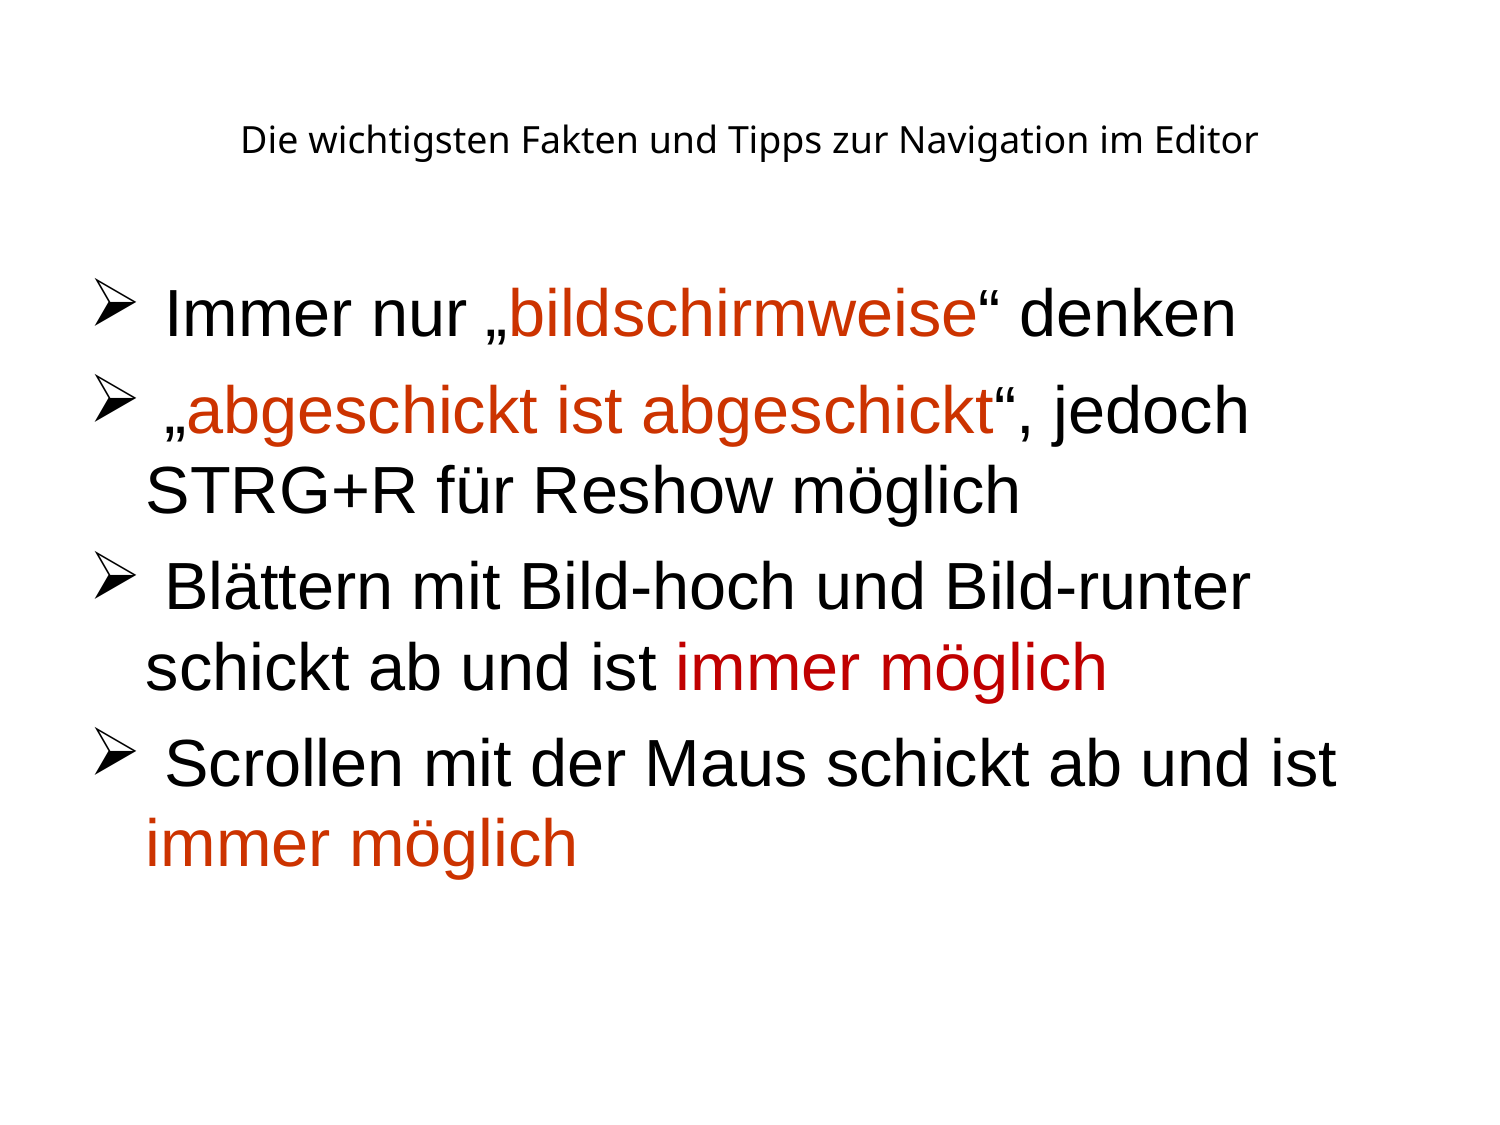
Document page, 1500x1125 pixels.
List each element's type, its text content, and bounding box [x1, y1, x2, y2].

list Immer nur „bildschirmweise“ denken „abgeschickt ist abgeschickt“, jedoch STRG+R für Reshow möglich Blättern mit Bild-hoch und Bild-runter schickt ab und ist immer möglich Scrollen mit der Maus schickt ab und ist immer möglich [75, 262, 1426, 1064]
title Die wichtigsten Fakten und Tipps zur Navigation im Editor [75, 45, 1426, 233]
